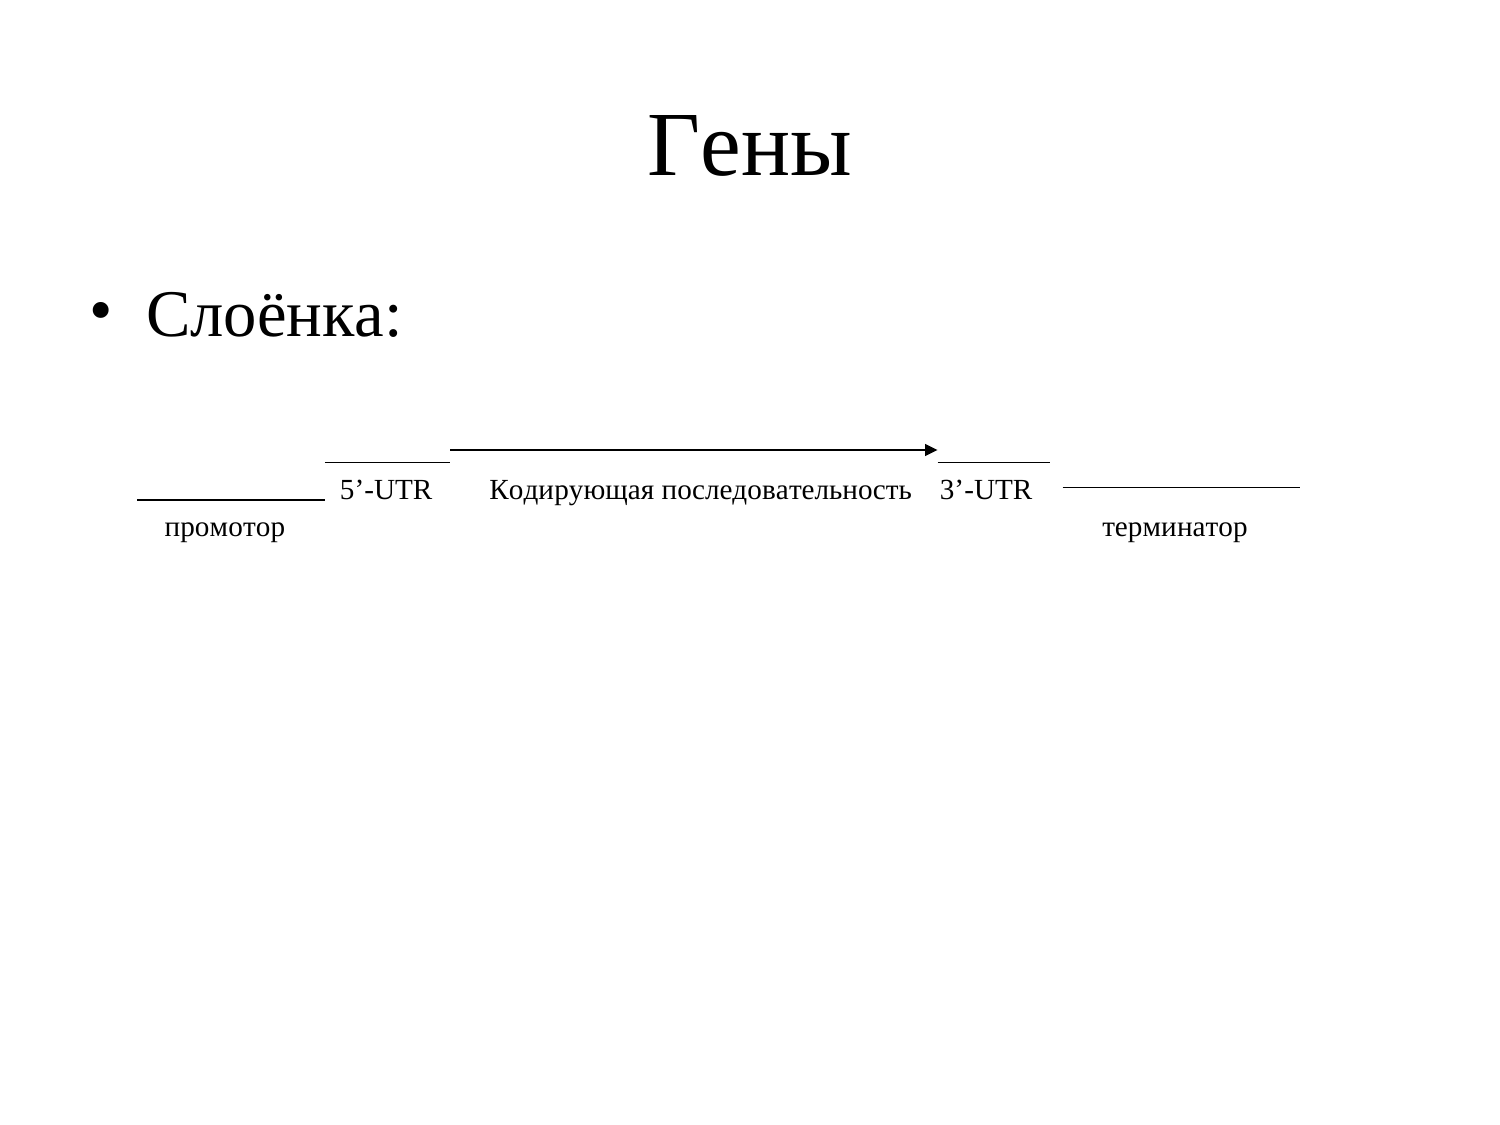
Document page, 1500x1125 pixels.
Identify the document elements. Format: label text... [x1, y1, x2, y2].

text_box Кодирующая последовательность [474, 462, 925, 513]
text_box промотор [149, 499, 301, 551]
text_box 3’-UTR [925, 462, 1048, 513]
list Слоёнка: [75, 262, 1426, 1006]
text_box 5’-UTR [325, 462, 448, 513]
text_box терминатор [1087, 499, 1263, 551]
title Гены [75, 45, 1426, 233]
